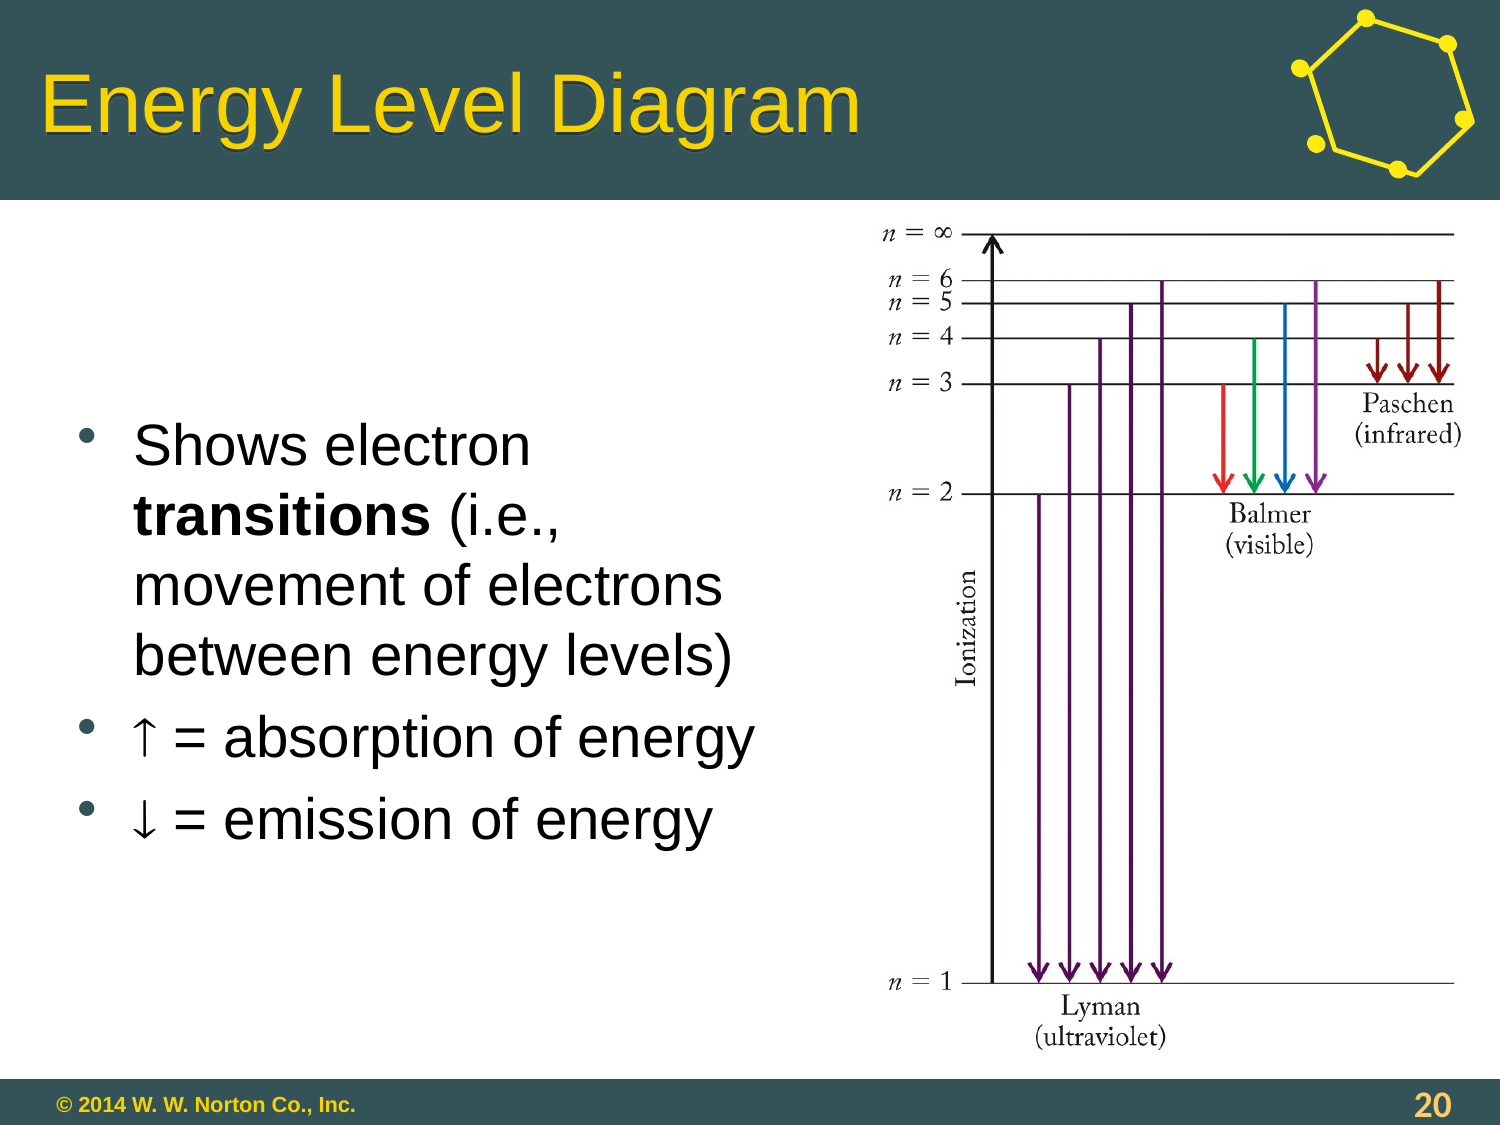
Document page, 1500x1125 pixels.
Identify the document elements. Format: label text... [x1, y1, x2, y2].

title Energy Level Diagram [24, 5, 1300, 194]
list Shows electron transitions (i.e., movement of electrons between energy levels)  = absorption of energy  = emission of energy [62, 399, 800, 925]
slide_number <number> [1398, 1076, 1468, 1125]
picture [870, 216, 1468, 1059]
